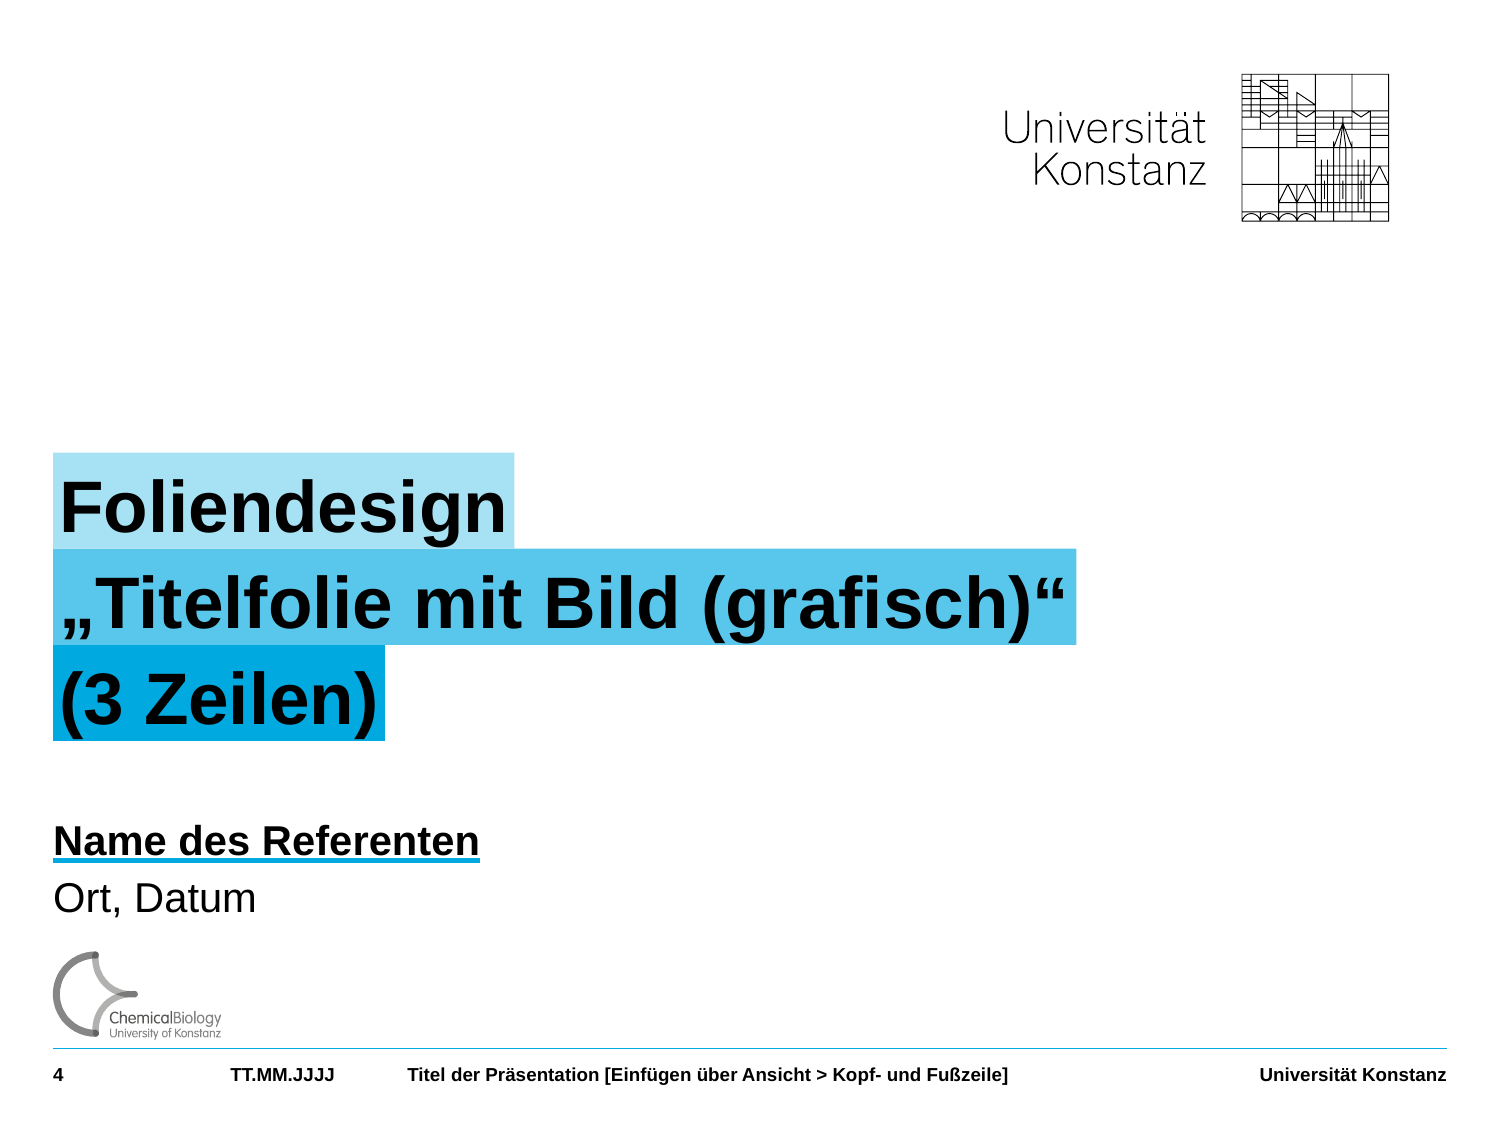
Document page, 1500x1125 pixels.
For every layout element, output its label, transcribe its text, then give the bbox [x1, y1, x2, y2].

text_box (3 Zeilen) [53, 645, 385, 741]
text_box „Titelfolie mit Bild (grafisch)“ [53, 548, 1077, 645]
list Ort, Datum [53, 819, 1092, 922]
title Name des Referenten [53, 797, 1093, 865]
text_box Foliendesign [53, 452, 515, 549]
